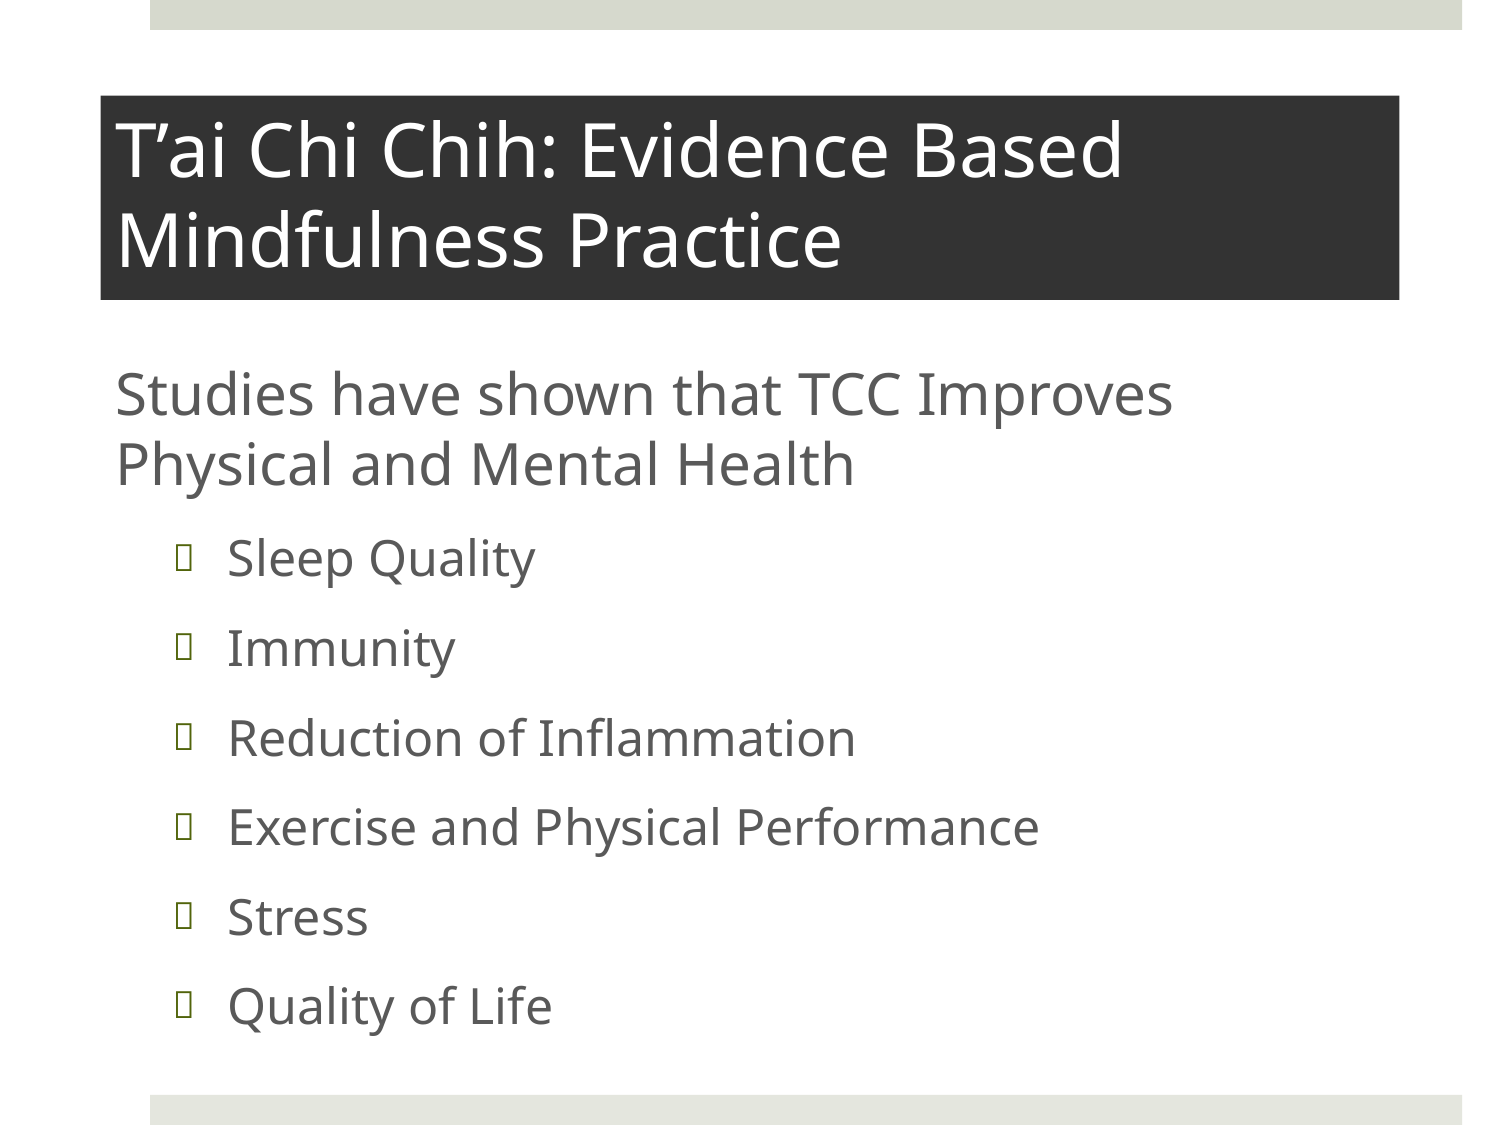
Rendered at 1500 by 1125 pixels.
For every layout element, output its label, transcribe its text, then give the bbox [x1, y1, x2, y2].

list Studies have shown that TCC Improves Physical and Mental Health Sleep Quality Immunity Reduction of Inflammation Exercise and Physical Performance Stress Quality of Life [100, 350, 1400, 1005]
title T’ai Chi Chih: Evidence Based Mindfulness Practice [100, 95, 1400, 300]
